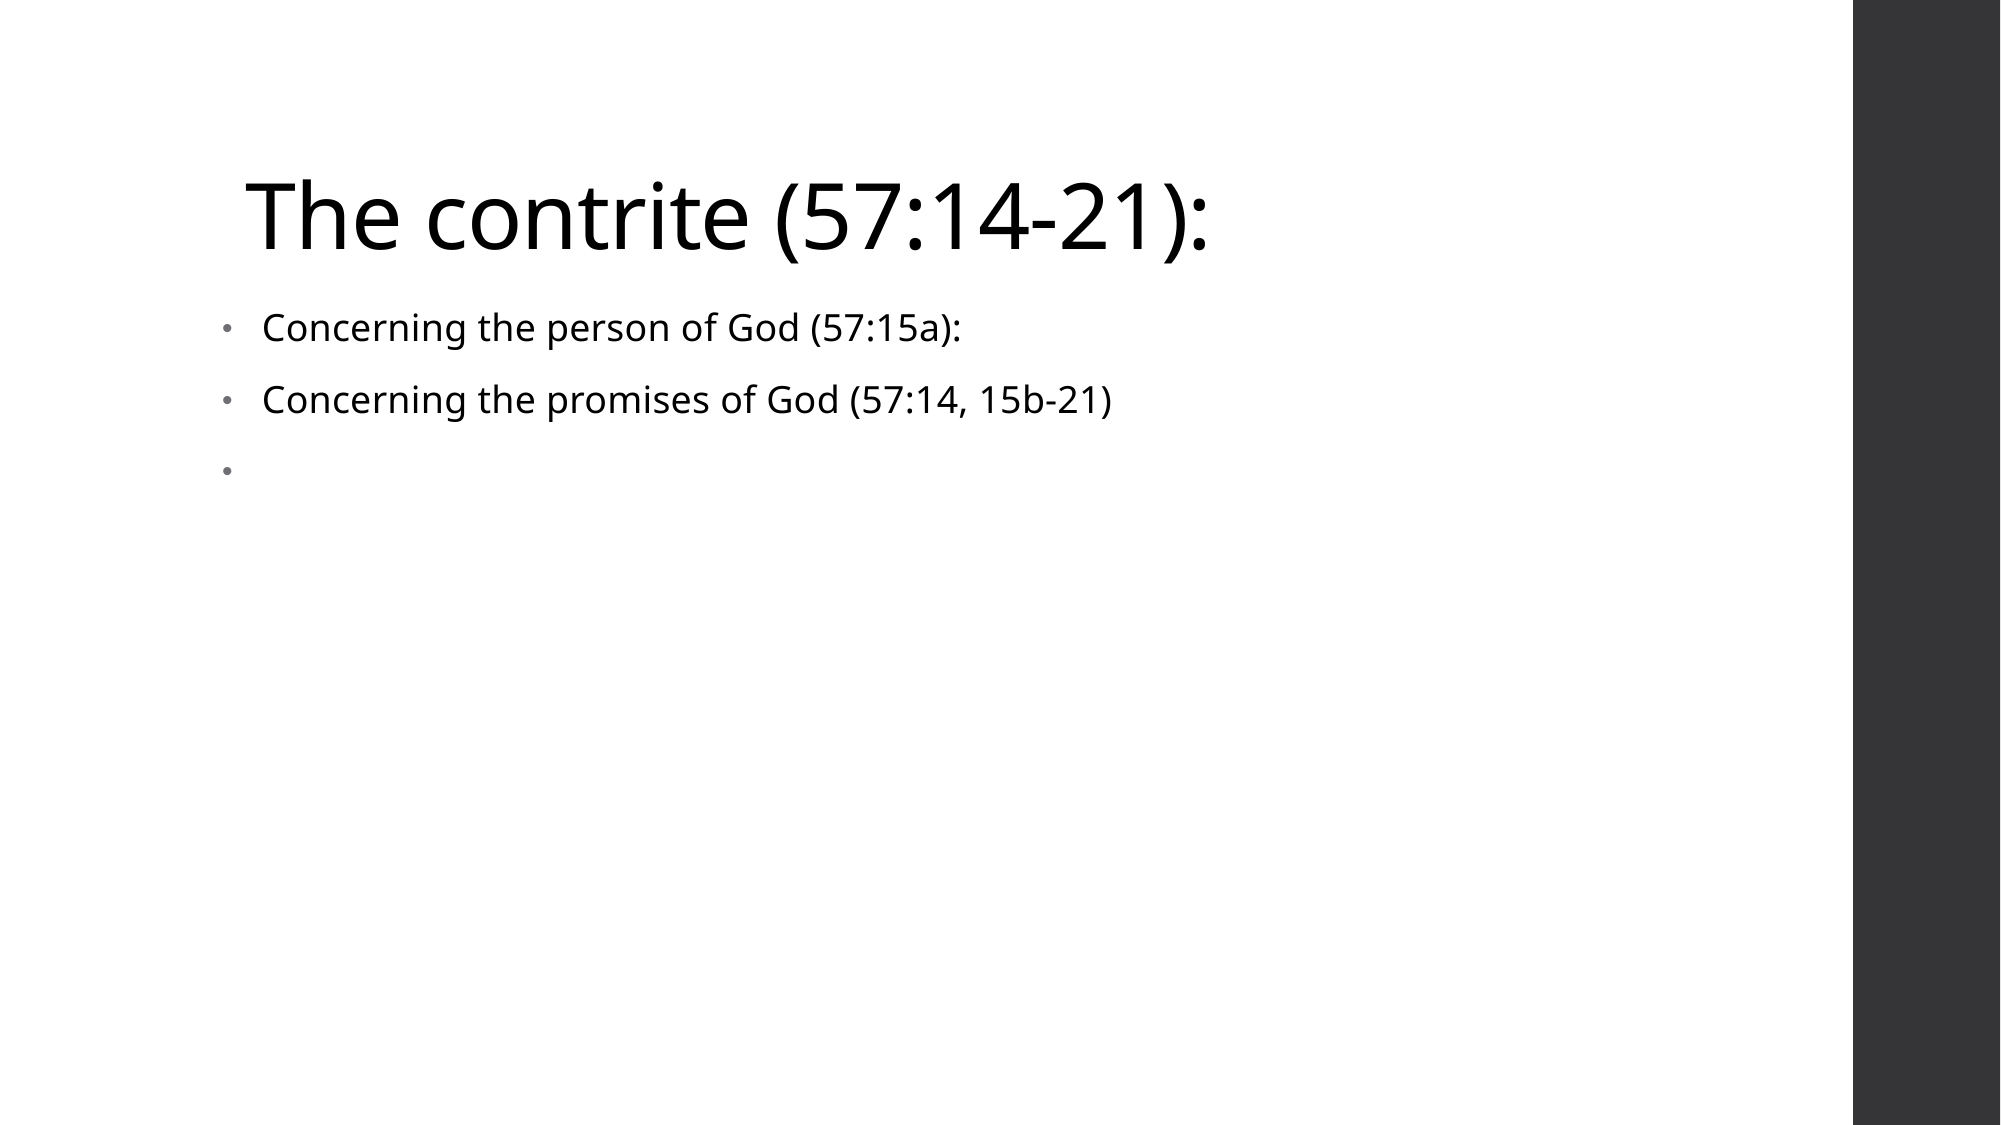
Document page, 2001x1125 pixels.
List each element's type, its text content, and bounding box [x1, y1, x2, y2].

title The contrite (57:14-21): [206, 60, 1797, 278]
list Concerning the person of God (57:15a): Concerning the promises of God (57:14, 15b-21) [206, 299, 1617, 1014]
